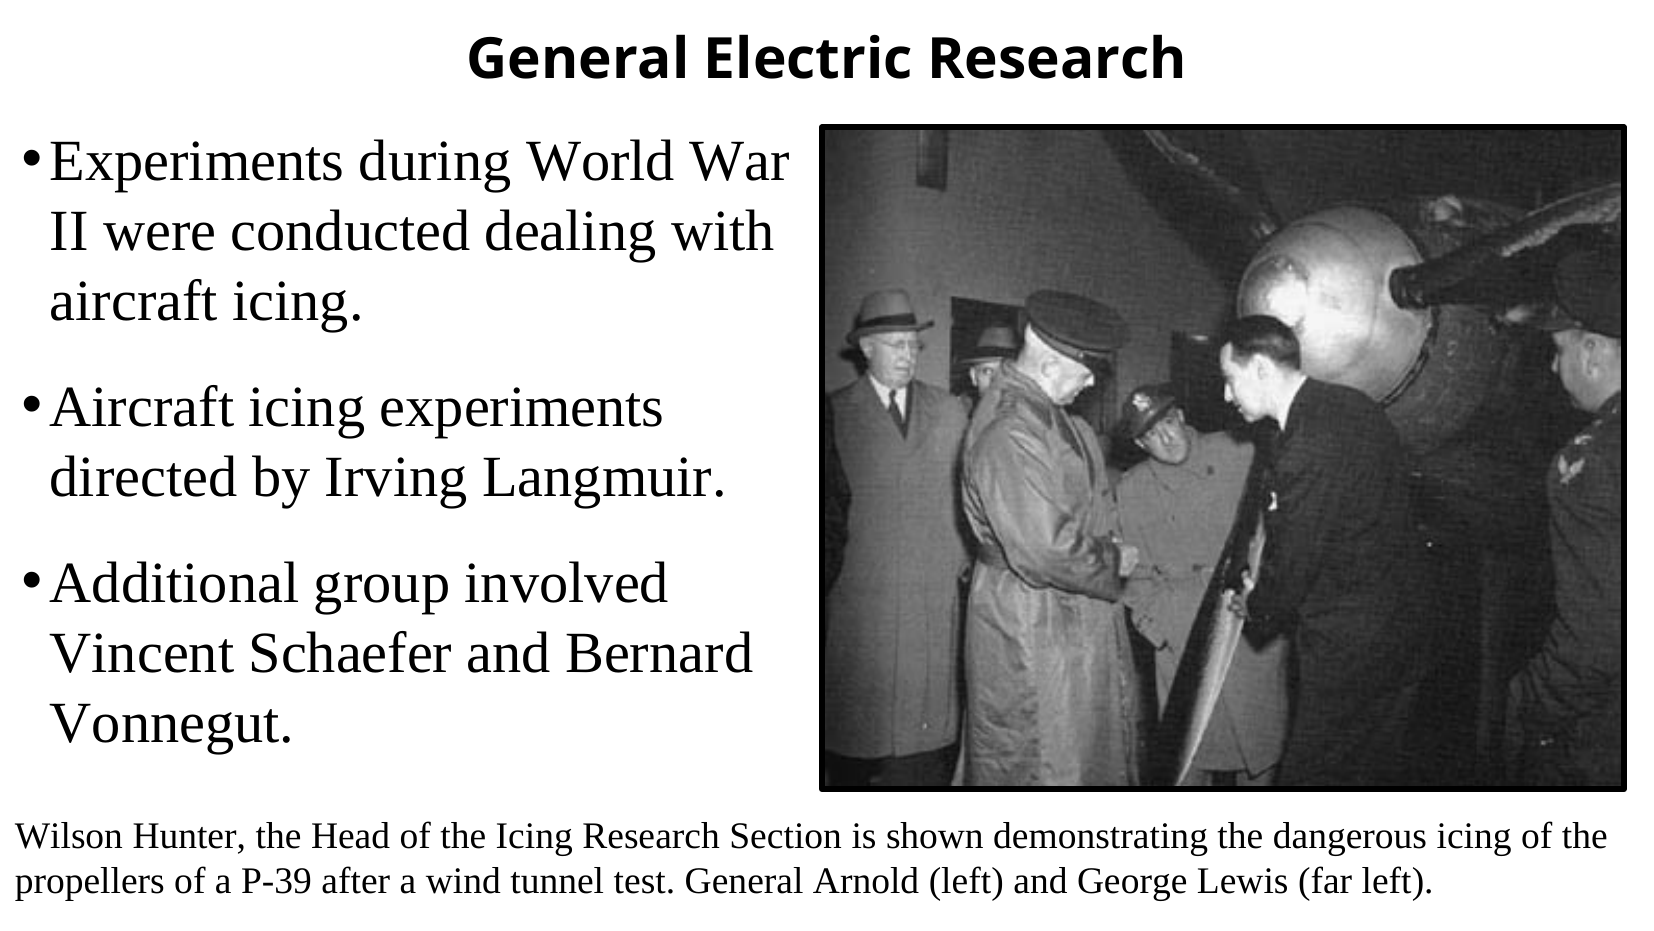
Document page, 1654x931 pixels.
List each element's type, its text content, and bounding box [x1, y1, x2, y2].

text_box Wilson Hunter, the Head of the Icing Research Section is shown demonstrating the dangerous icing of the propellers of a P-39 after a wind tunnel test. General Arnold (left) and George Lewis (far left). [0, 803, 1648, 909]
title General Electric Research [0, 7, 1654, 113]
list Experiments during World War II were conducted dealing with aircraft icing. Aircraft icing experiments directed by Irving Langmuir. Additional group involved Vincent Schaefer and Bernard Vonnegut. [6, 114, 820, 802]
picture [825, 130, 1621, 787]
